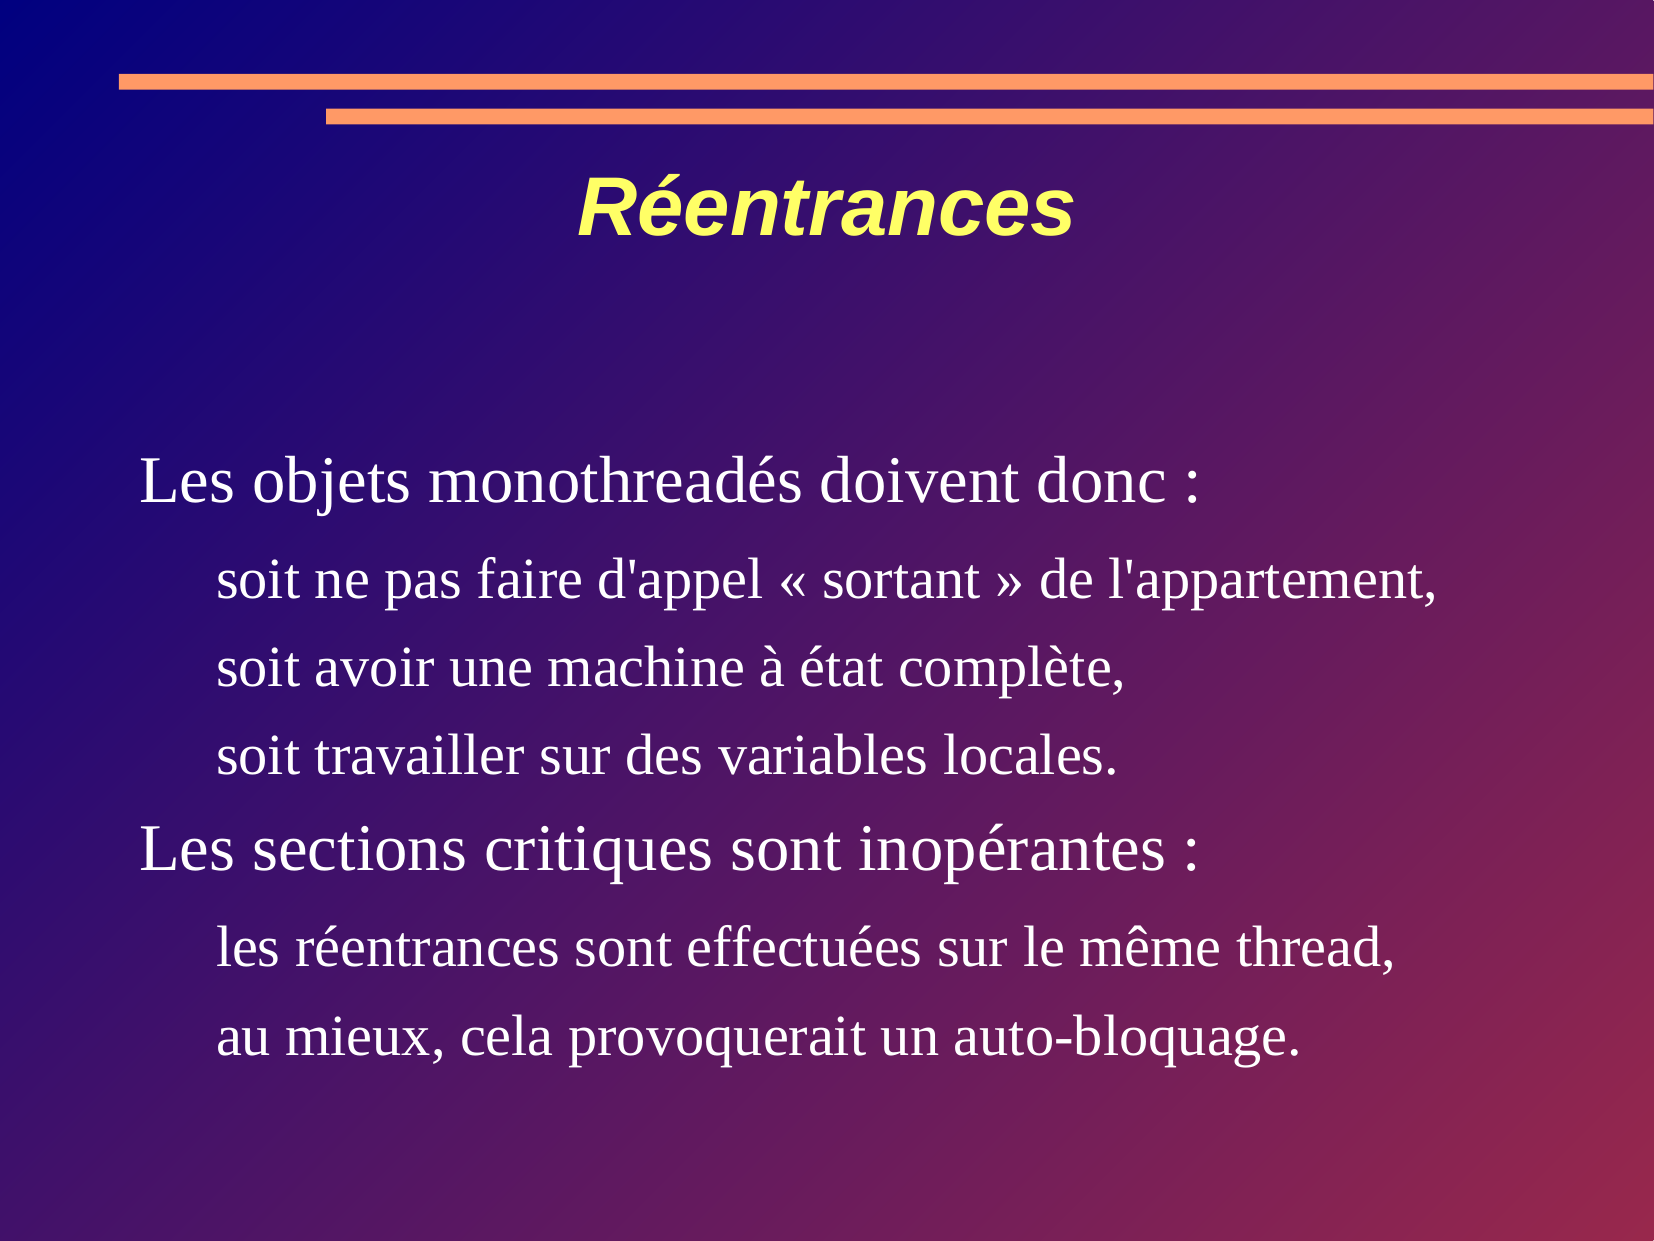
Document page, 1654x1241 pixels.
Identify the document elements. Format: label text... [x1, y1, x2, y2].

list Les objets monothreadés doivent donc : soit ne pas faire d'appel « sortant » de l'appartement, soit avoir une machine à état complète, soit travailler sur des variables locales. Les sections critiques sont inopérantes : les réentrances sont effectuées sur le même thread, au mieux, cela provoquerait un auto-bloquage. [121, 443, 1534, 1127]
title Réentrances [121, 102, 1534, 311]
